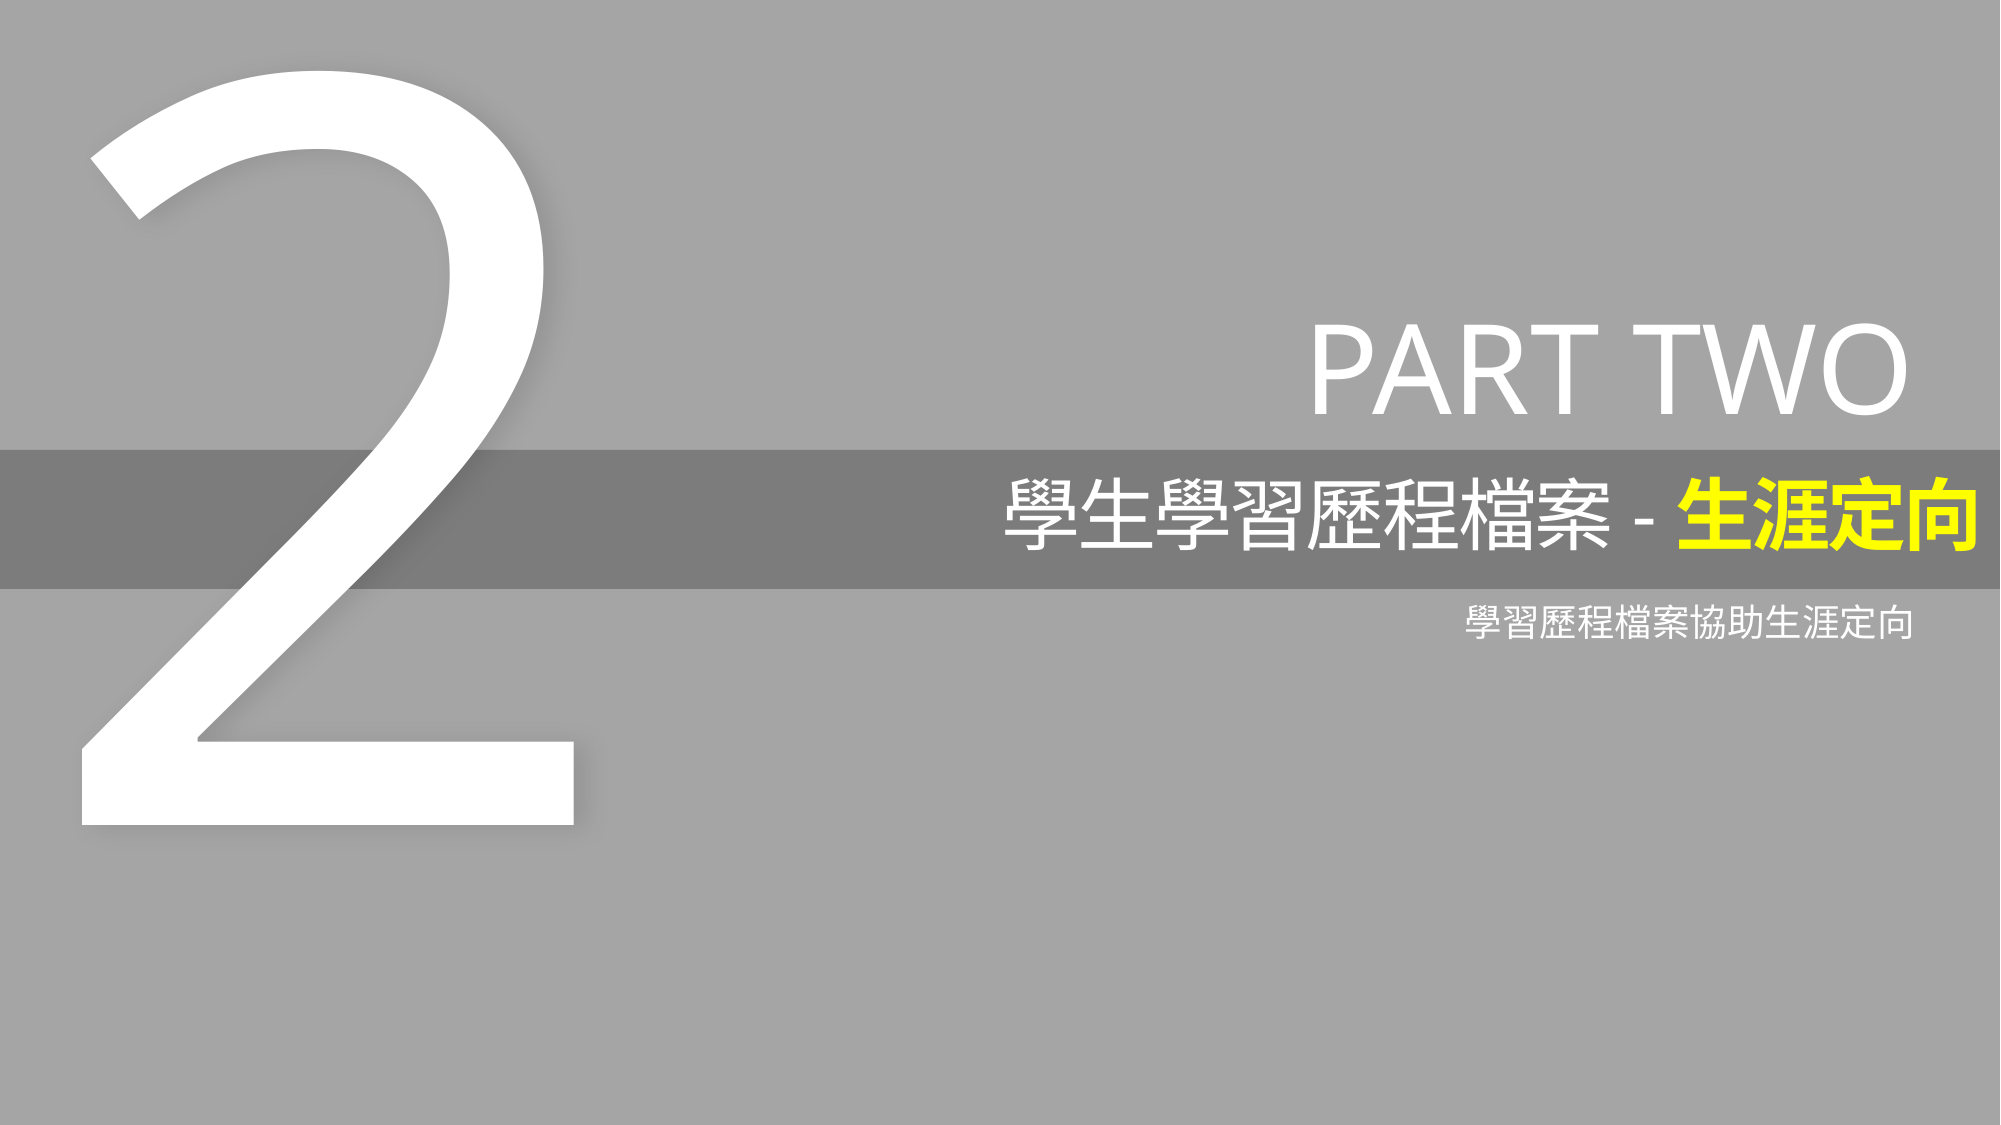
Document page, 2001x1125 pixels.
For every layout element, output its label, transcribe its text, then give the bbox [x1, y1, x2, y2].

list PART TWO [852, 299, 1930, 457]
list 學生學習歷程檔案-生涯定向 [498, 457, 1999, 569]
list 學習歷程檔案協助生涯定向 [852, 596, 1930, 653]
list 2 [18, 0, 577, 1125]
